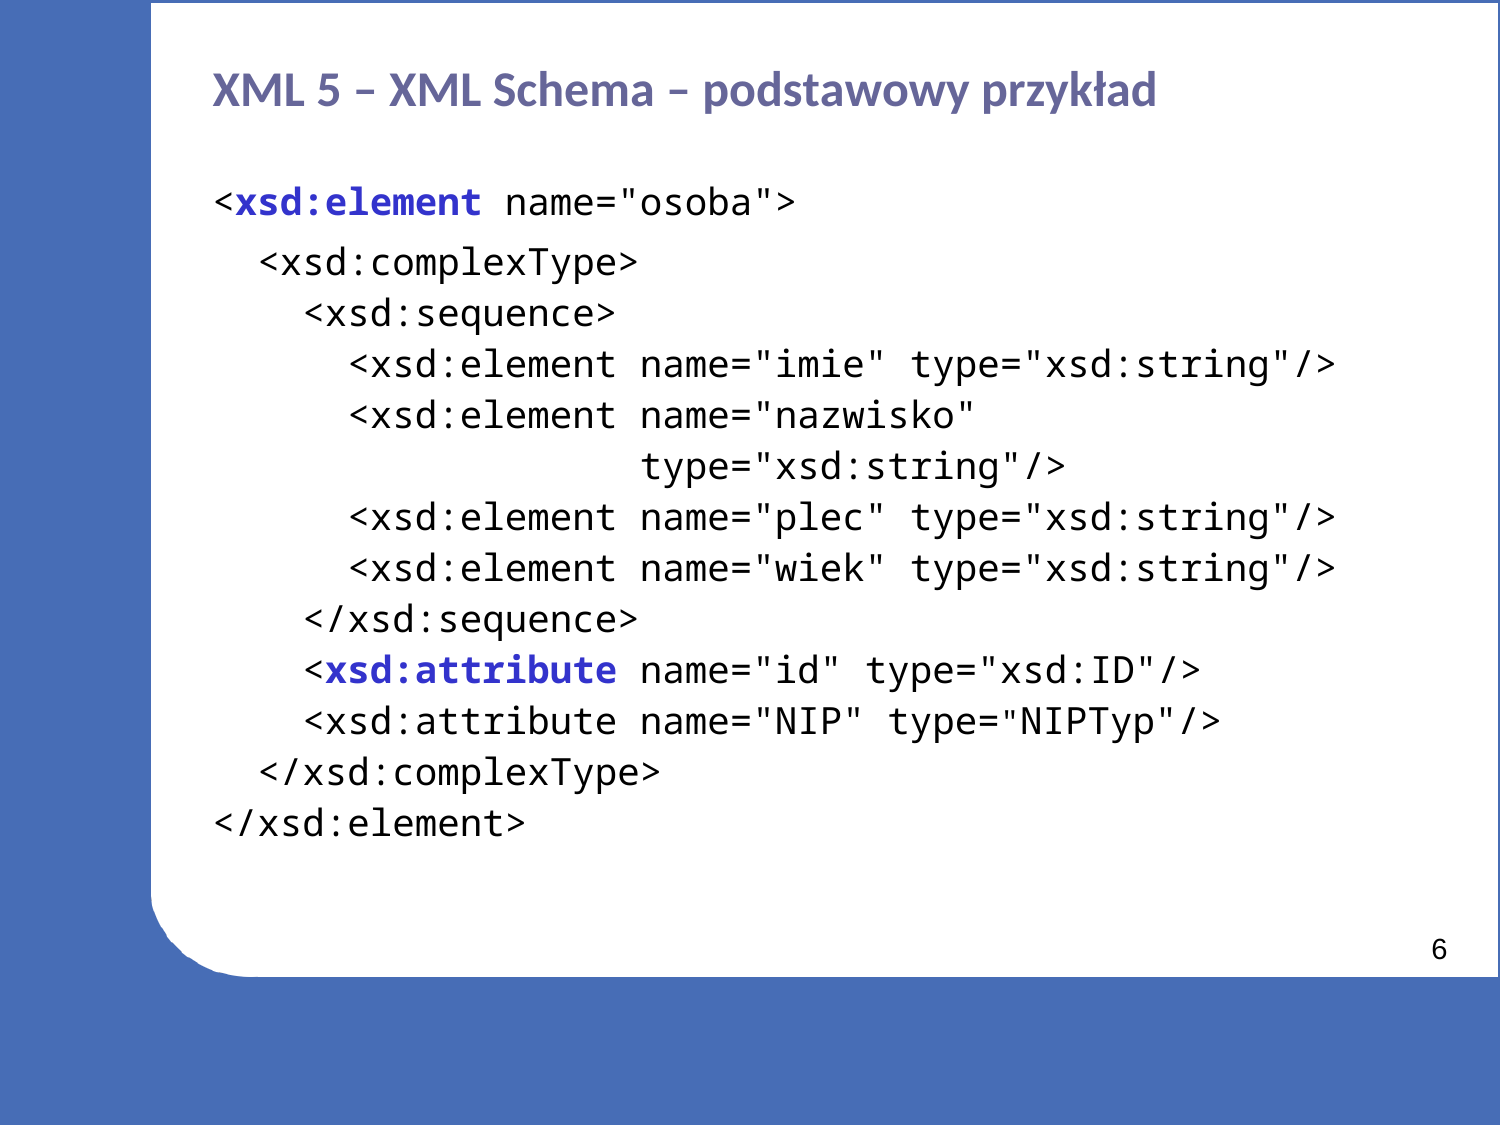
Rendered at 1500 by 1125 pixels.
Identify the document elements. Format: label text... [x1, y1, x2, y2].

picture [0, 0, 1500, 1125]
list <xsd:element name="osoba"> <xsd:complexType> <xsd:sequence> <xsd:element name="imie" type="xsd:string"/> <xsd:element name="nazwisko" type="xsd:string"/> <xsd:element name="plec" type="xsd:string"/> <xsd:element name="wiek" type="xsd:string"/> </xsd:sequence> <xsd:attribute name="id" type="xsd:ID"/> <xsd:attribute name="NIP" type="NIPTyp"/> </xsd:complexType> </xsd:element> [212, 174, 1448, 911]
title XML 5 – XML Schema – podstawowy przykład [212, 24, 1447, 164]
